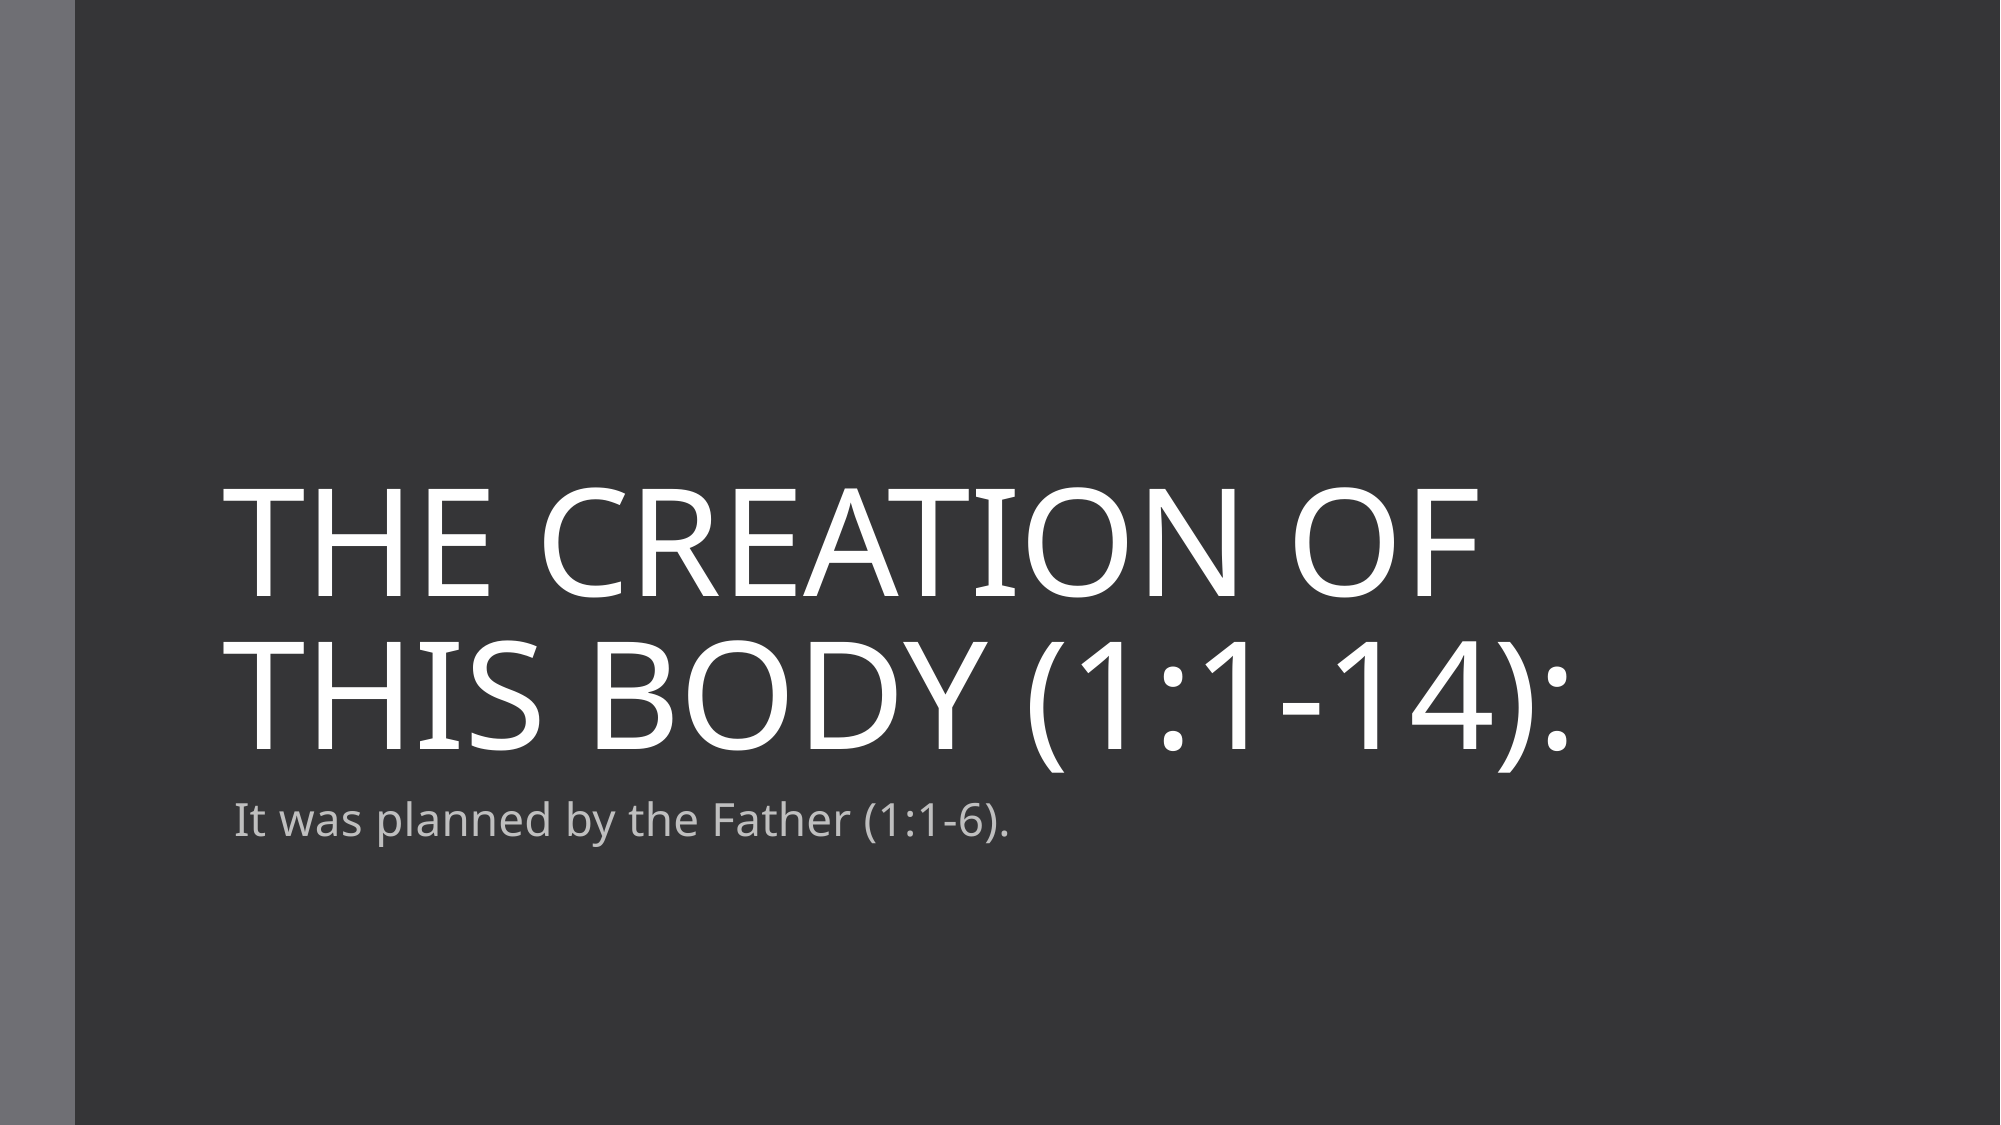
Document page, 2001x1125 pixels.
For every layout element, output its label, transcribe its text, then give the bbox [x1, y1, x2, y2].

subtitle It was planned by the Father (1:1-6). [206, 787, 1752, 1066]
title THE CREATION OF THIS BODY (1:1-14): [206, 124, 1752, 787]
